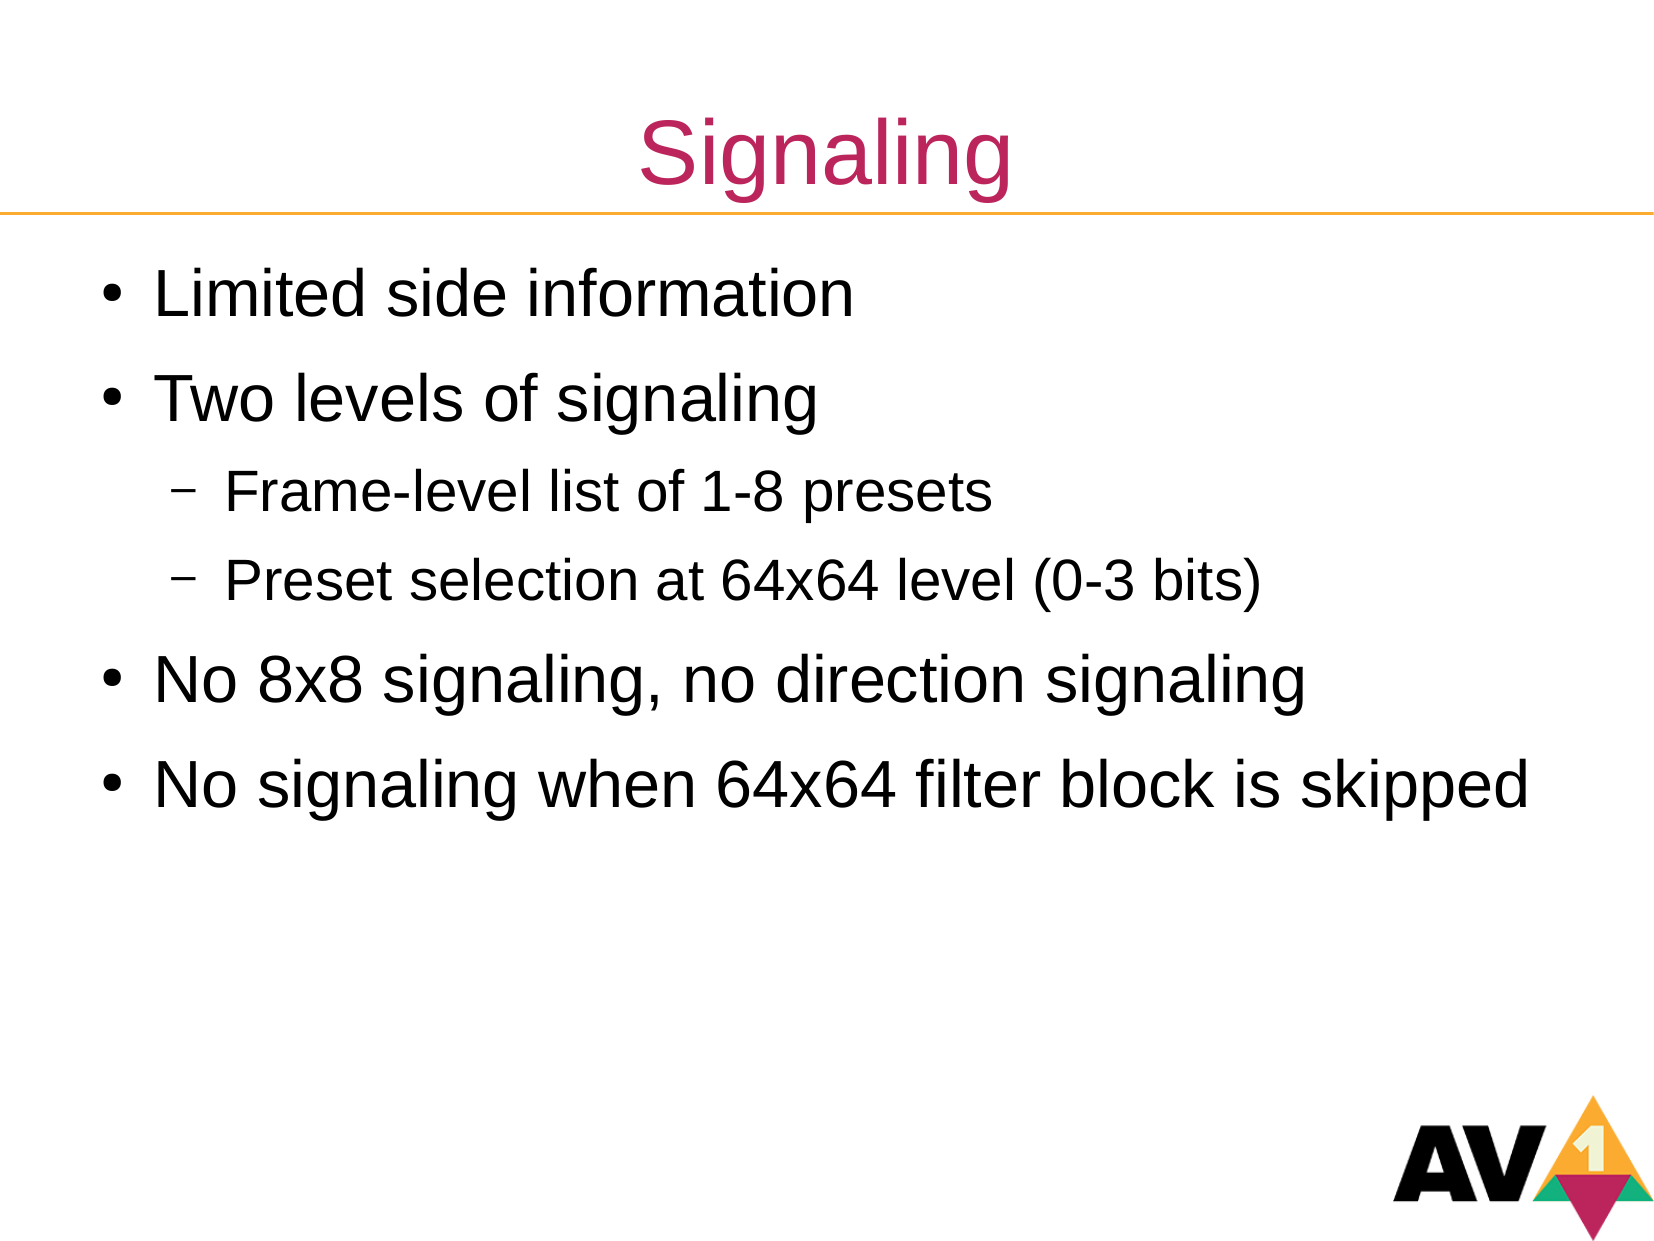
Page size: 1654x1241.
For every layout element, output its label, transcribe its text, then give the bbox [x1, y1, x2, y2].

title Signaling [82, 49, 1571, 256]
list Limited side information Two levels of signaling Frame-level list of 1-8 presets Preset selection at 64x64 level (0-3 bits) No 8x8 signaling, no direction signaling No signaling when 64x64 filter block is skipped [82, 256, 1571, 1010]
picture [1393, 1095, 1654, 1241]
